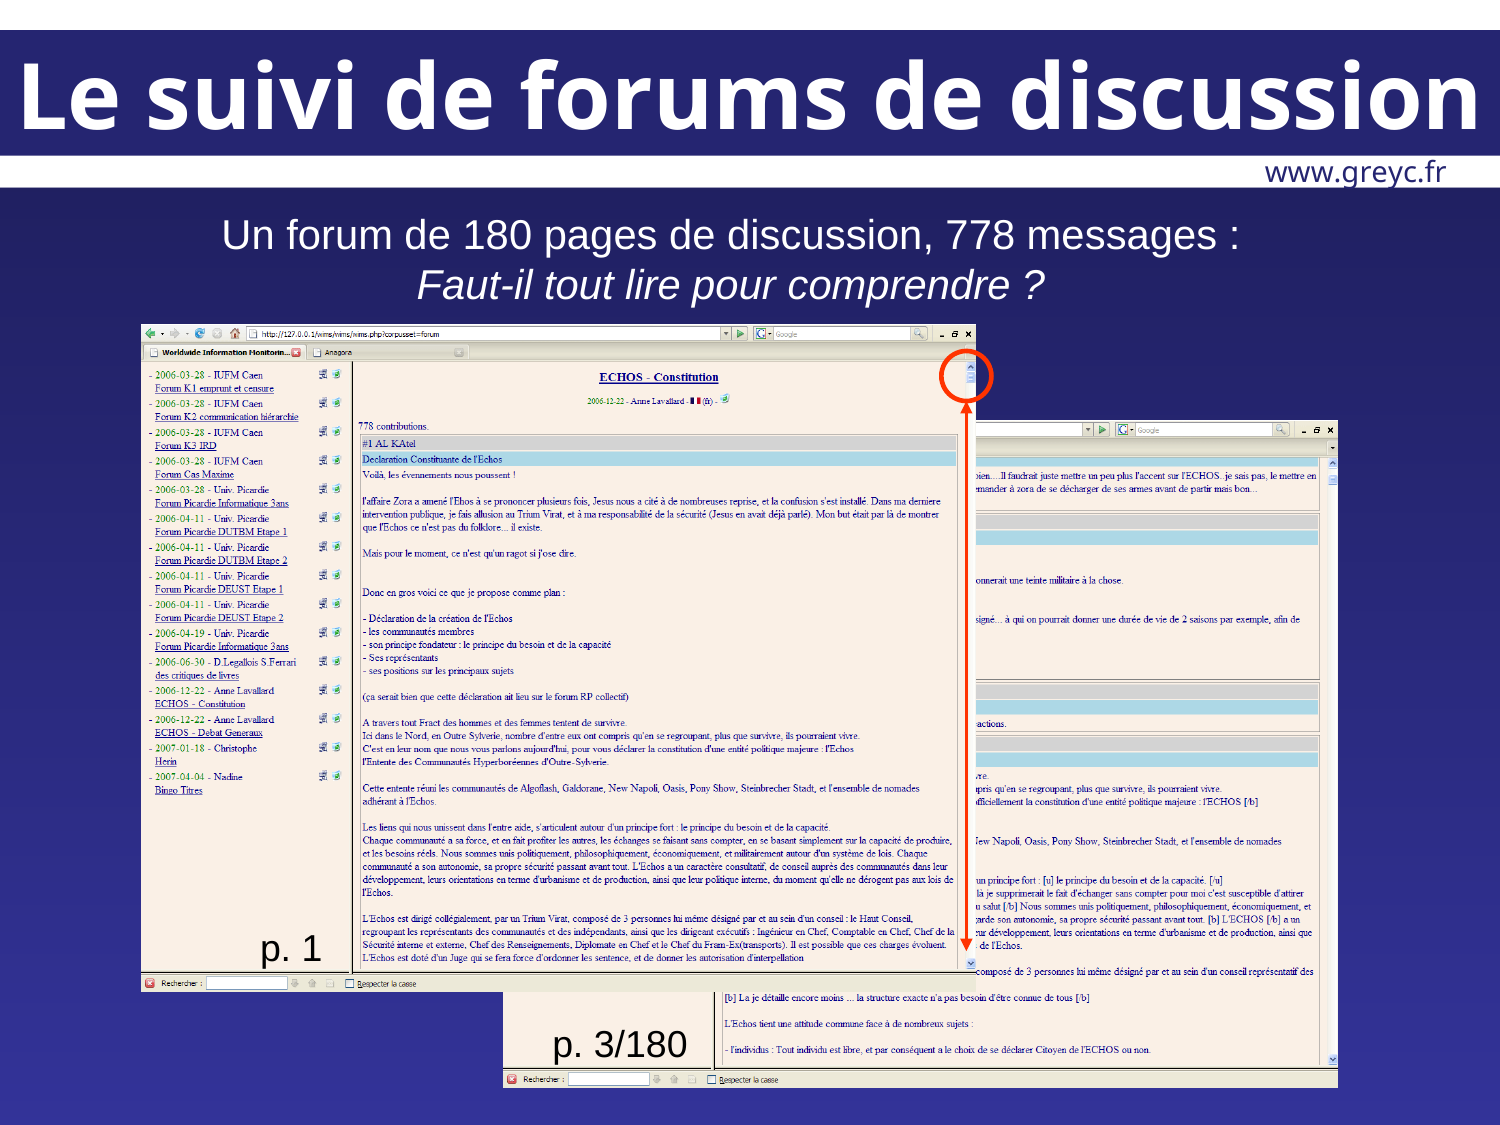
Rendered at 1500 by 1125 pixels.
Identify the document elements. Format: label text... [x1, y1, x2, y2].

chart [944, 354, 976, 398]
text_box p. 1 [245, 916, 421, 978]
chart [141, 324, 1338, 1088]
text_box [0, 156, 1249, 188]
text_box [0, 0, 1500, 30]
text_box Un forum de 180 pages de discussion, 778 messages : Faut-il tout lire pour comprendre ? [49, 199, 1413, 316]
text_box Le suivi de forums de discussion [0, 30, 1500, 156]
text_box p. 3/180 [537, 1012, 713, 1073]
text_box www.greyc.fr [1249, 145, 1500, 196]
